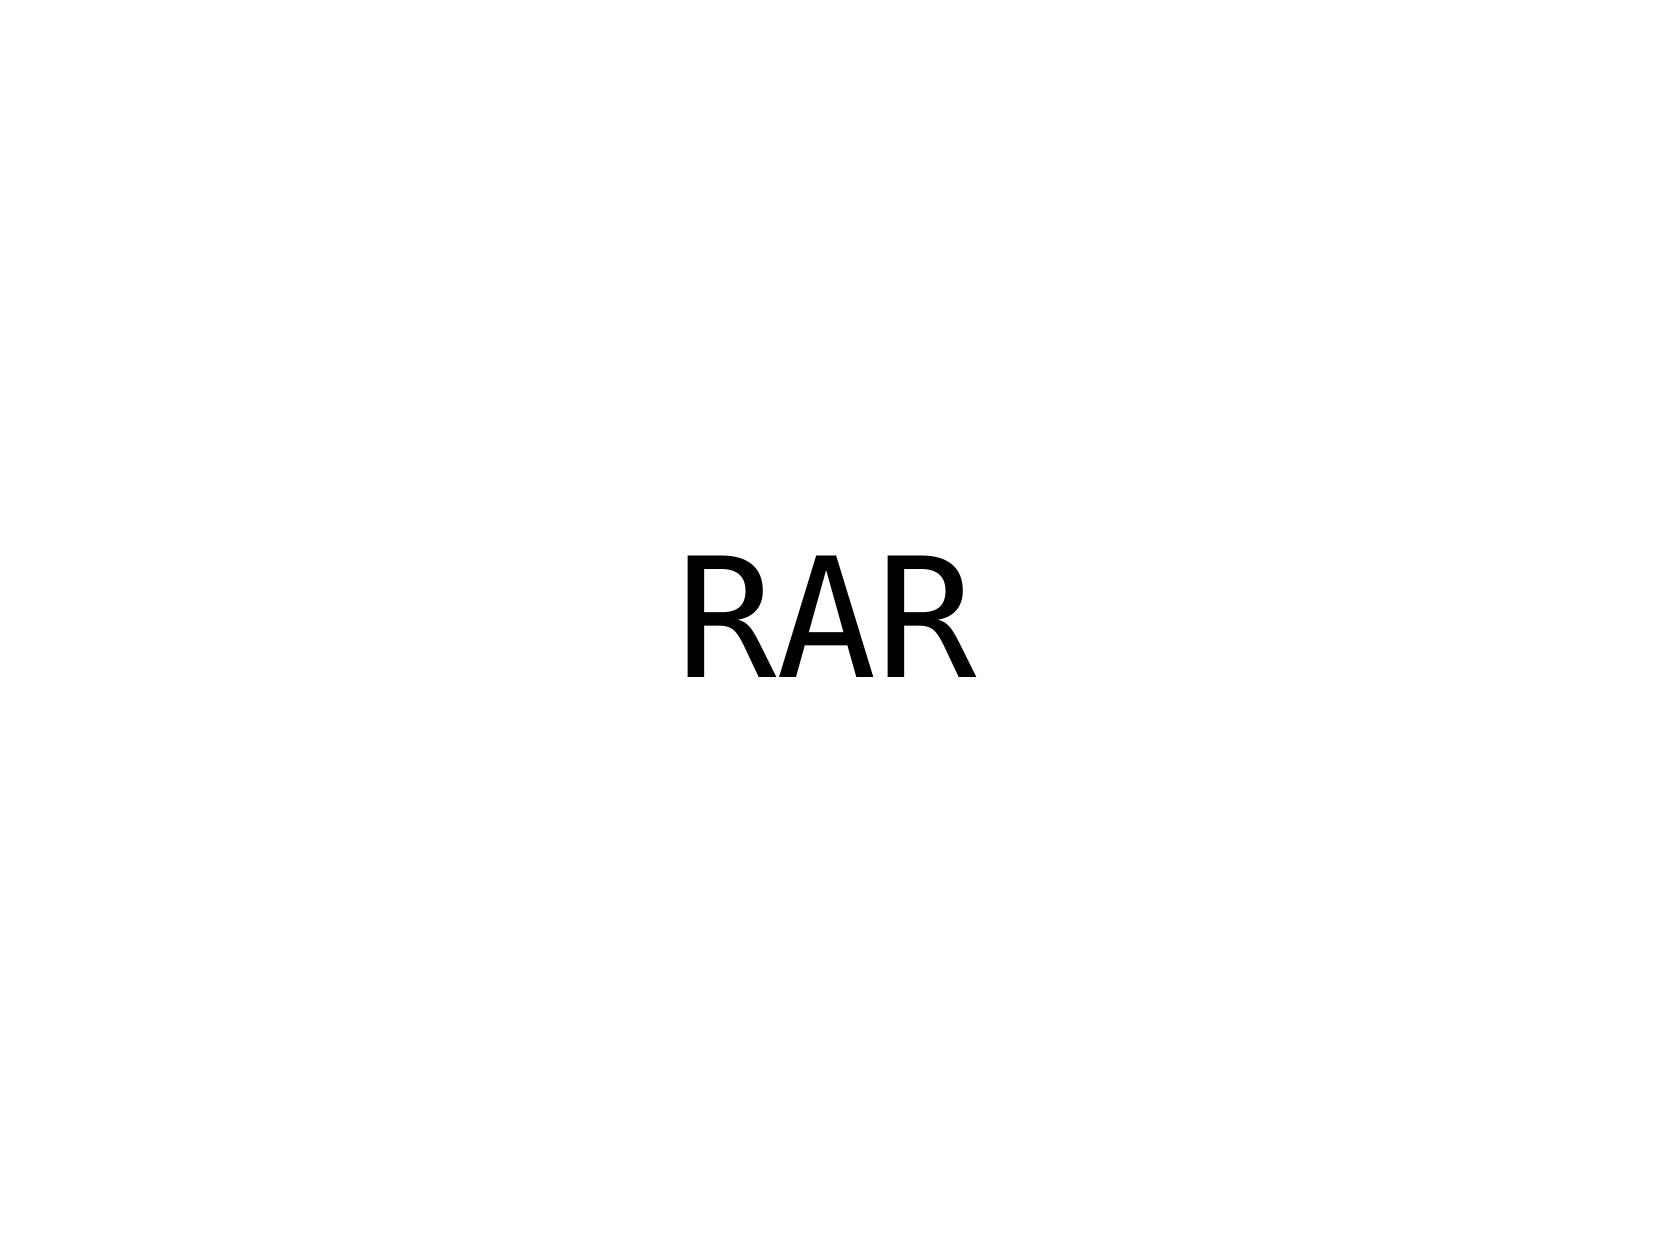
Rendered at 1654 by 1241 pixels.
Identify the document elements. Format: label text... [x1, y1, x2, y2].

title RAR [82, 523, 1571, 718]
